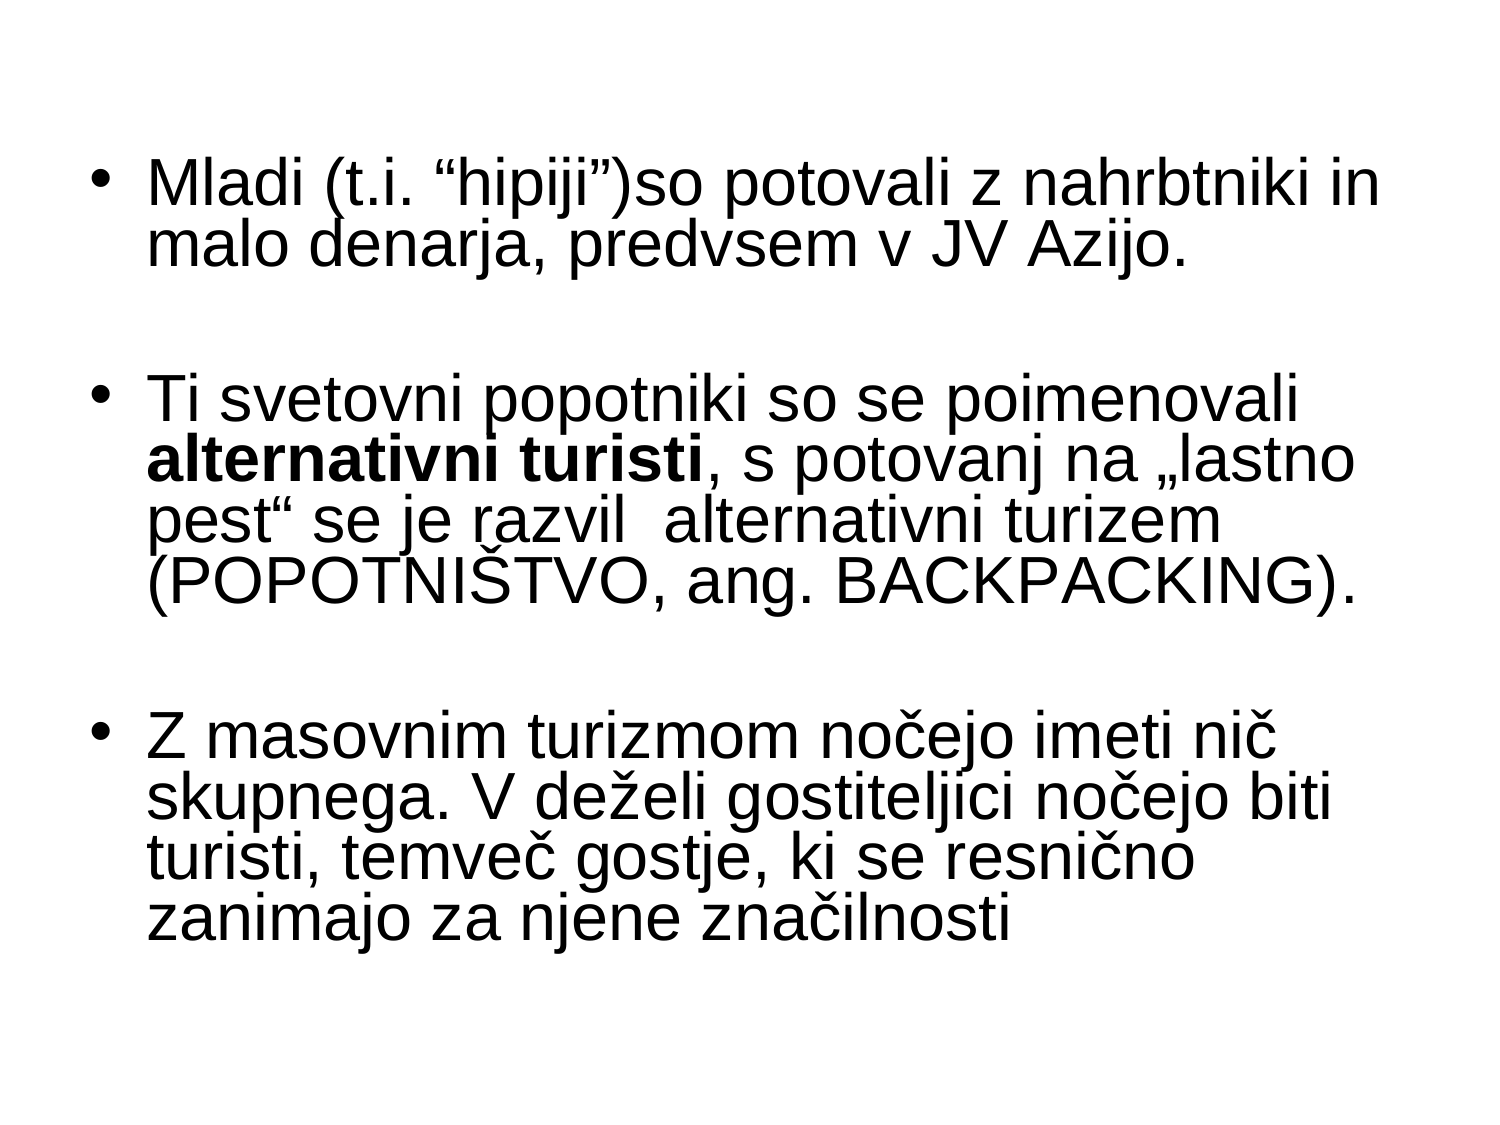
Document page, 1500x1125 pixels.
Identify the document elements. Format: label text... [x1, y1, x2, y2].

list Mladi (t.i. “hipiji”)so potovali z nahrbtniki in malo denarja, predvsem v JV Azijo. Ti svetovni popotniki so se poimenovali alternativni turisti, s potovanj na „lastno pest“ se je razvil alternativni turizem (POPOTNIŠTVO, ang. BACKPACKING). Z masovnim turizmom nočejo imeti nič skupnega. V deželi gostiteljici nočejo biti turisti, temveč gostje, ki se resnično zanimajo za njene značilnosti [75, 148, 1426, 1005]
